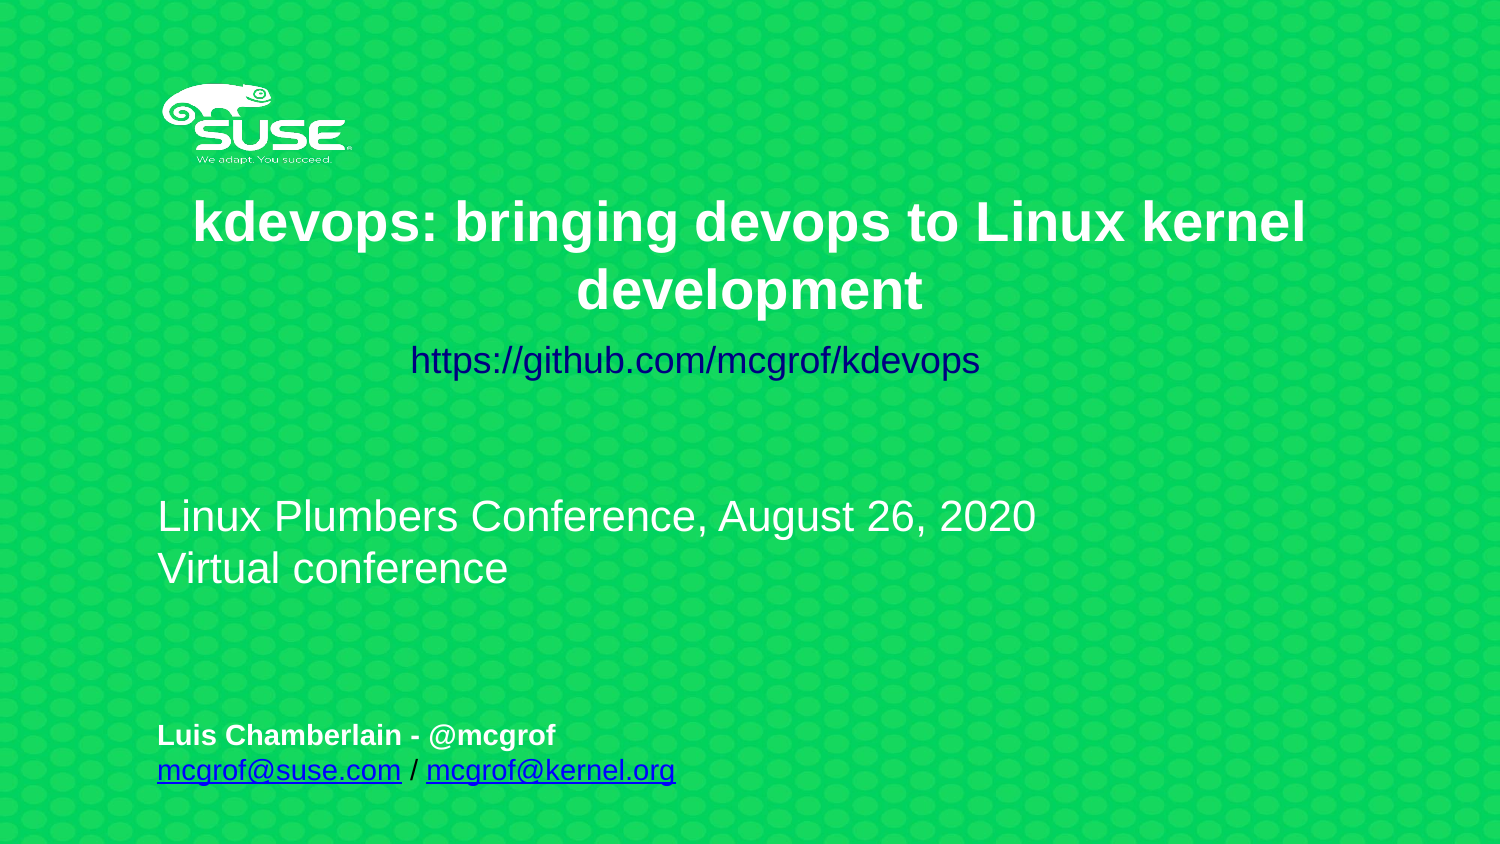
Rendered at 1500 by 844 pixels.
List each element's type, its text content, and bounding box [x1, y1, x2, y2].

picture [0, 0, 1500, 844]
text_box Luis Chamberlain - @mcgrof mcgrof@suse.com / mcgrof@kernel.org [142, 708, 731, 794]
text_box https://github.com/mcgrof/kdevops [395, 328, 1306, 458]
text_box kdevops: bringing devops to Linux kernel development [12, 131, 1488, 329]
text_box Linux Plumbers Conference, August 26, 2020 Virtual conference [142, 480, 1134, 610]
